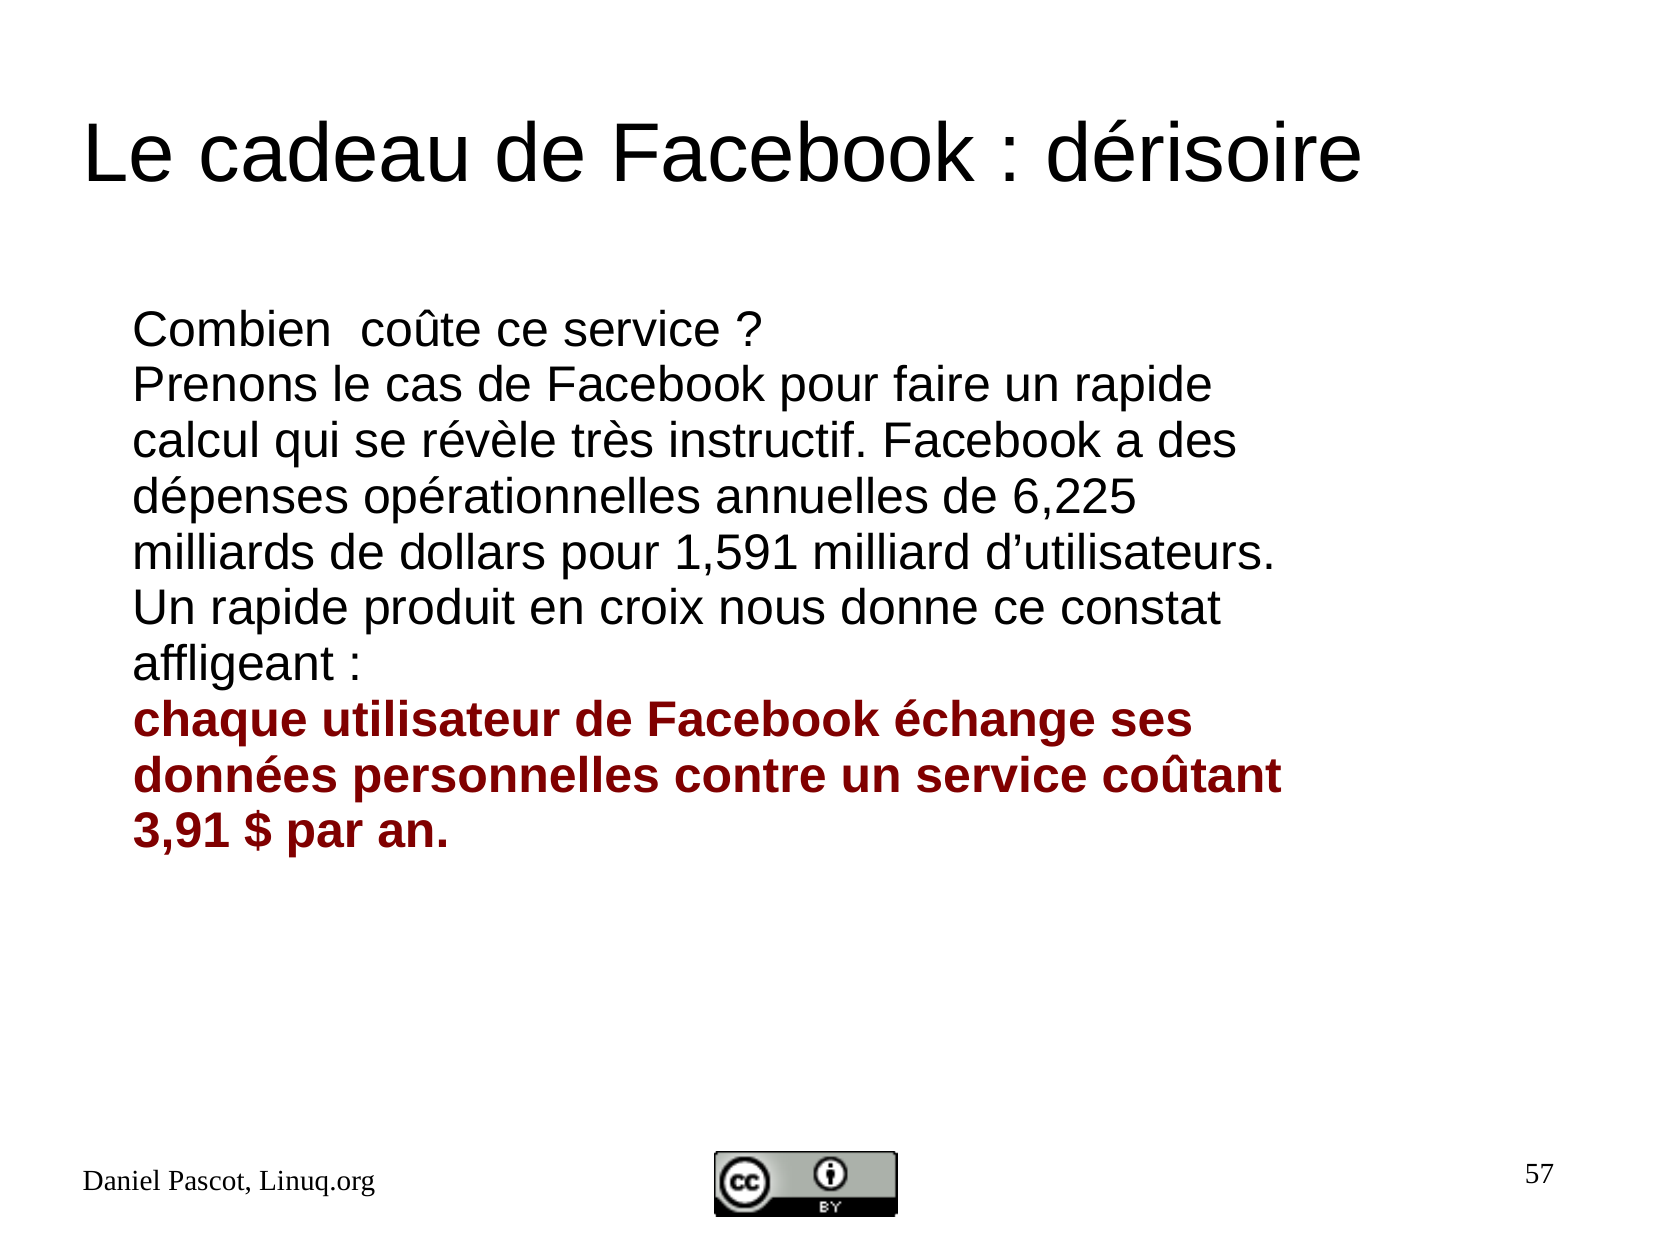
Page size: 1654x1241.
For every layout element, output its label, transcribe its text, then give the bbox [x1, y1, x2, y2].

picture [714, 1151, 898, 1217]
text_box Combien coûte ce service ? Prenons le cas de Facebook pour faire un rapide calcul qui se révèle très instructif. Facebook a des dépenses opérationnelles annuelles de 6,225 milliards de dollars pour 1,591 milliard d’utilisateurs. Un rapide produit en croix nous donne ce constat affligeant : chaque utilisateur de Facebook échange ses données personnelles contre un service coûtant 3,91 $ par an. [118, 293, 1300, 969]
title Le cadeau de Facebook : dérisoire [82, 49, 1571, 257]
